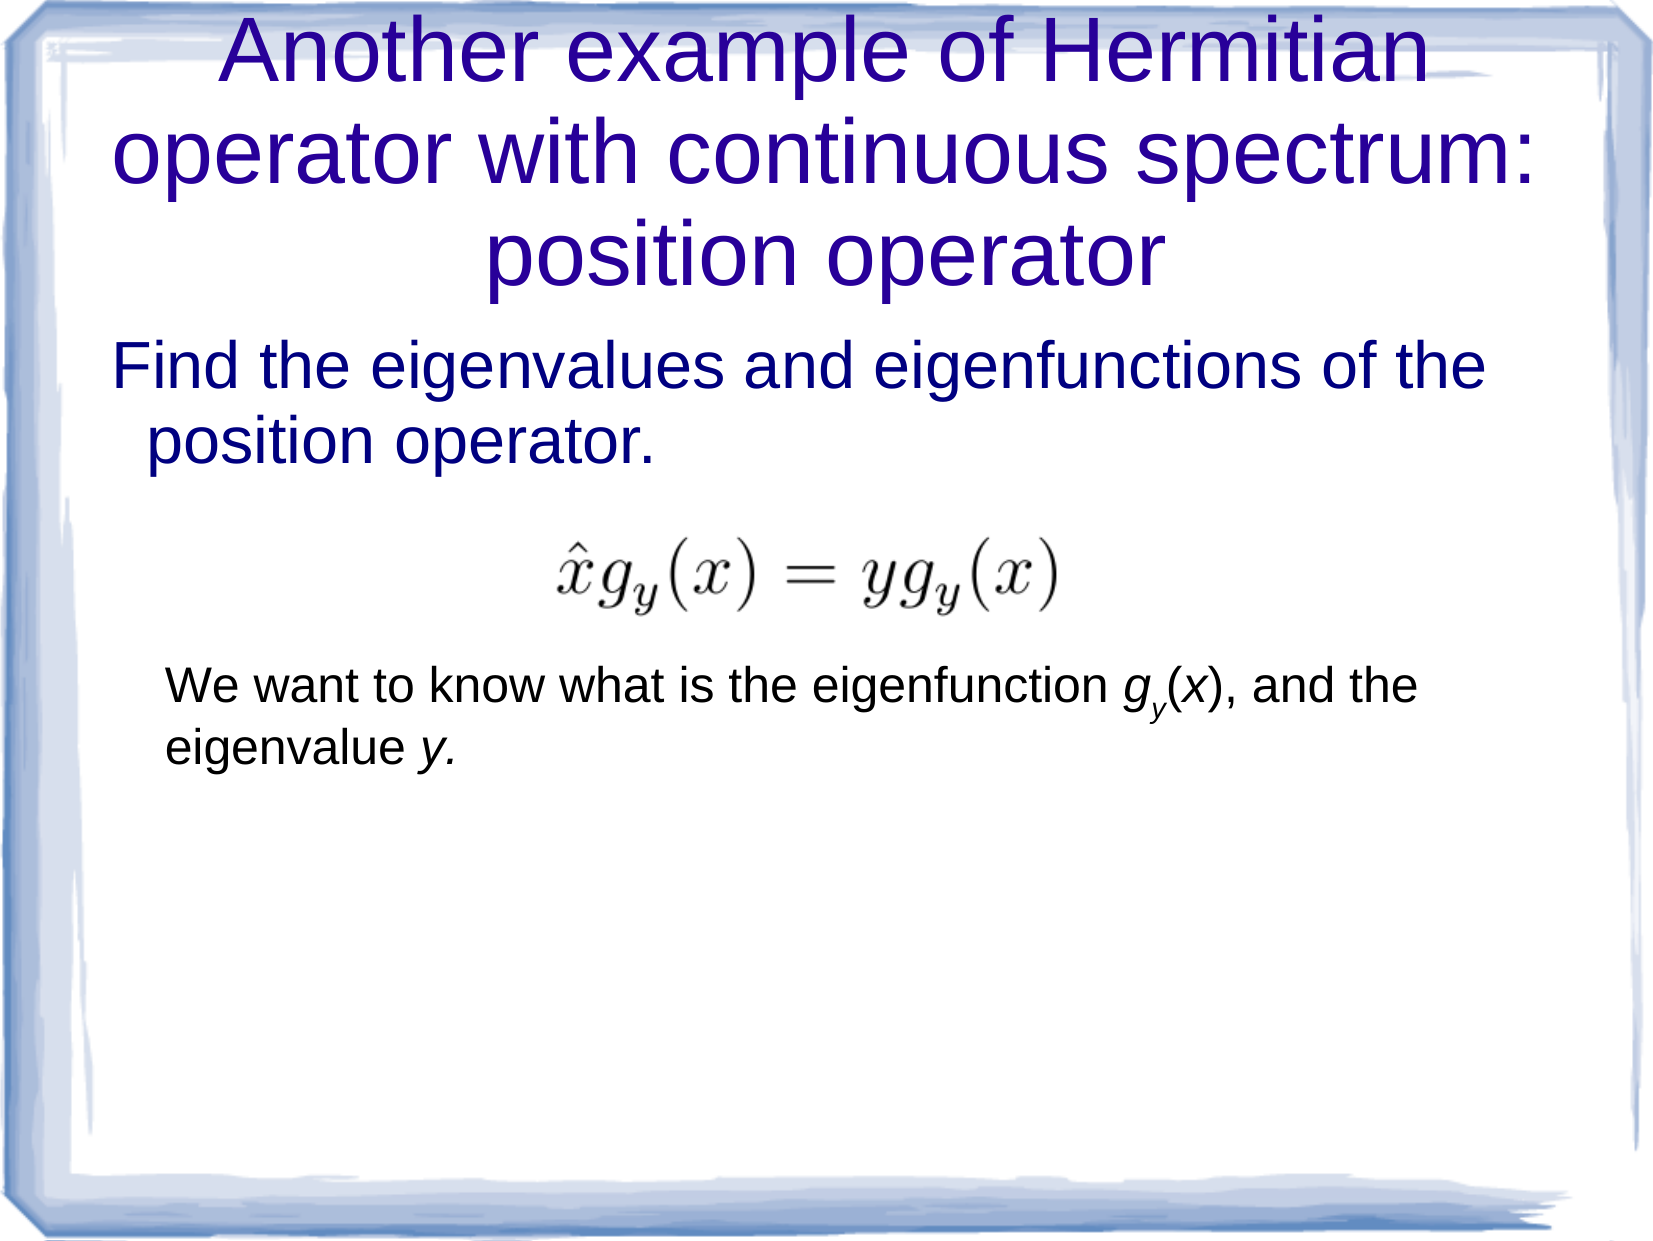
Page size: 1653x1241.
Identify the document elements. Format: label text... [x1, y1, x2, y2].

picture [0, 0, 1653, 1241]
text_box We want to know what is the eigenfunction gy(x), and the eigenvalue y. [150, 645, 1576, 783]
title Another example of Hermitian operator with continuous spectrum: position operator [82, 0, 1570, 307]
list Find the eigenvalues and eigenfunctions of the position operator. [90, 324, 1570, 961]
